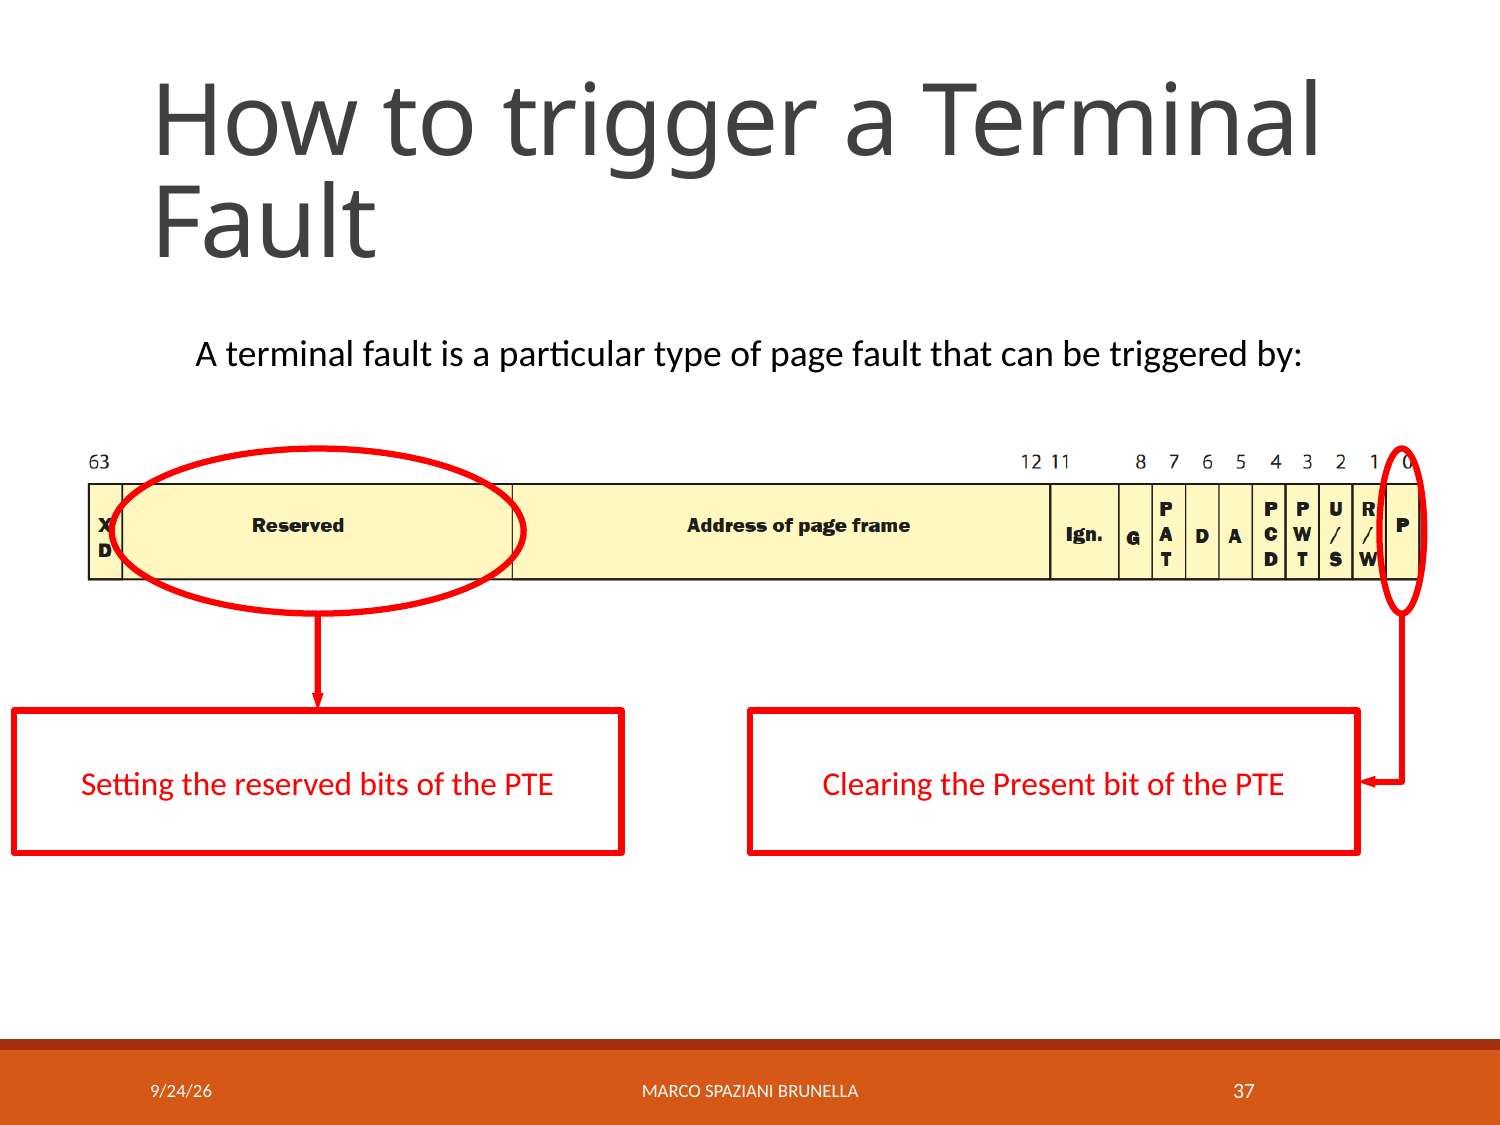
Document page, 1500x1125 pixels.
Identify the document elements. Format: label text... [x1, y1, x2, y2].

picture [115, 452, 520, 591]
text_box Setting the reserved bits of the PTE [14, 711, 622, 853]
text_box How to trigger a Terminal Fault [135, 47, 1373, 285]
text_box Clearing the Present bit of the PTE [750, 711, 1358, 853]
text_box [1218, 1059, 1380, 1120]
picture [378, 448, 1393, 591]
picture [1410, 448, 1429, 591]
picture [1383, 452, 1421, 591]
text_box A terminal fault is a particular type of page fault that can be triggered by: [181, 321, 1319, 381]
text_box 11/23/2019 [135, 1059, 440, 1120]
picture [71, 448, 257, 591]
text_box Marco Spaziani Brunella [453, 1059, 1047, 1120]
